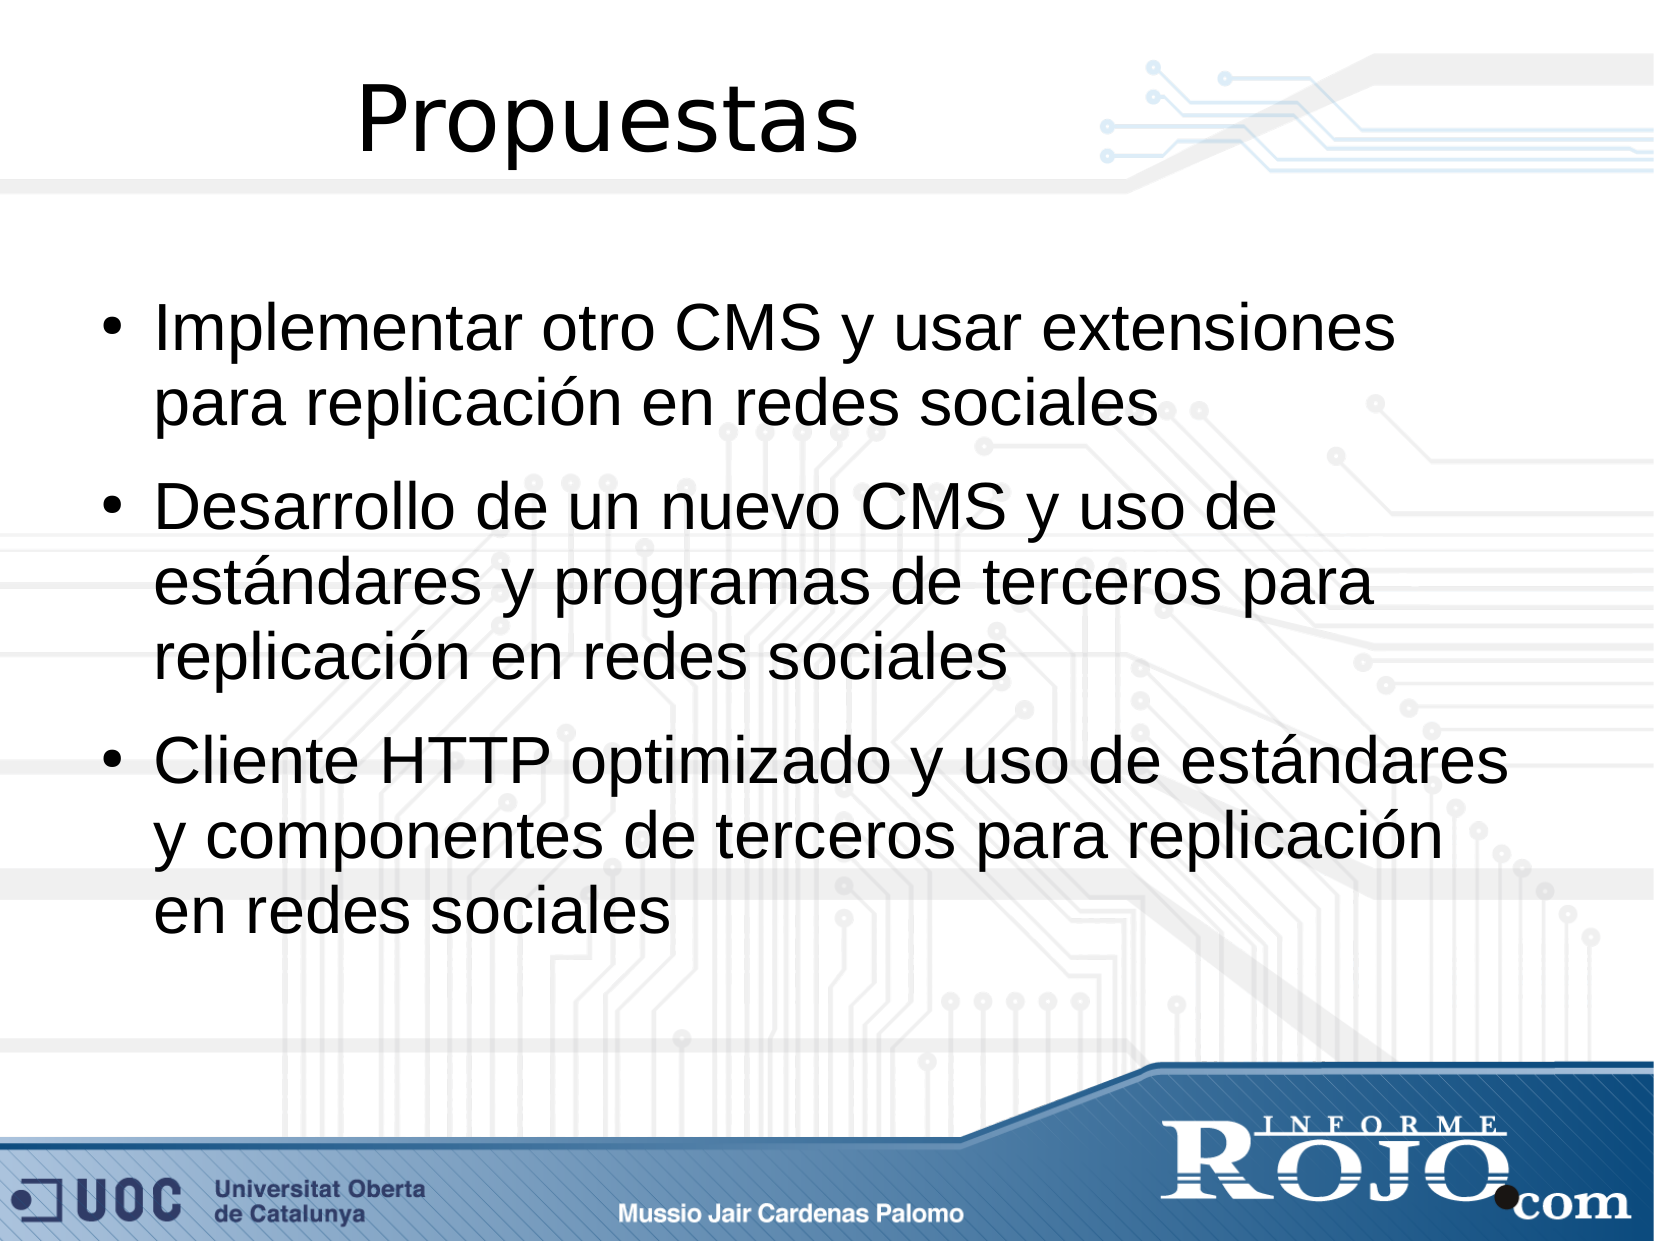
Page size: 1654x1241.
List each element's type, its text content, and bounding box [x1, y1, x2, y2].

title Propuestas [82, 49, 1134, 189]
picture [0, 0, 1654, 1241]
list Implementar otro CMS y usar extensiones para replicación en redes sociales Desarrollo de un nuevo CMS y uso de estándares y programas de terceros para replicación en redes sociales Cliente HTTP optimizado y uso de estándares y componentes de terceros para replicación en redes sociales [82, 290, 1538, 1010]
